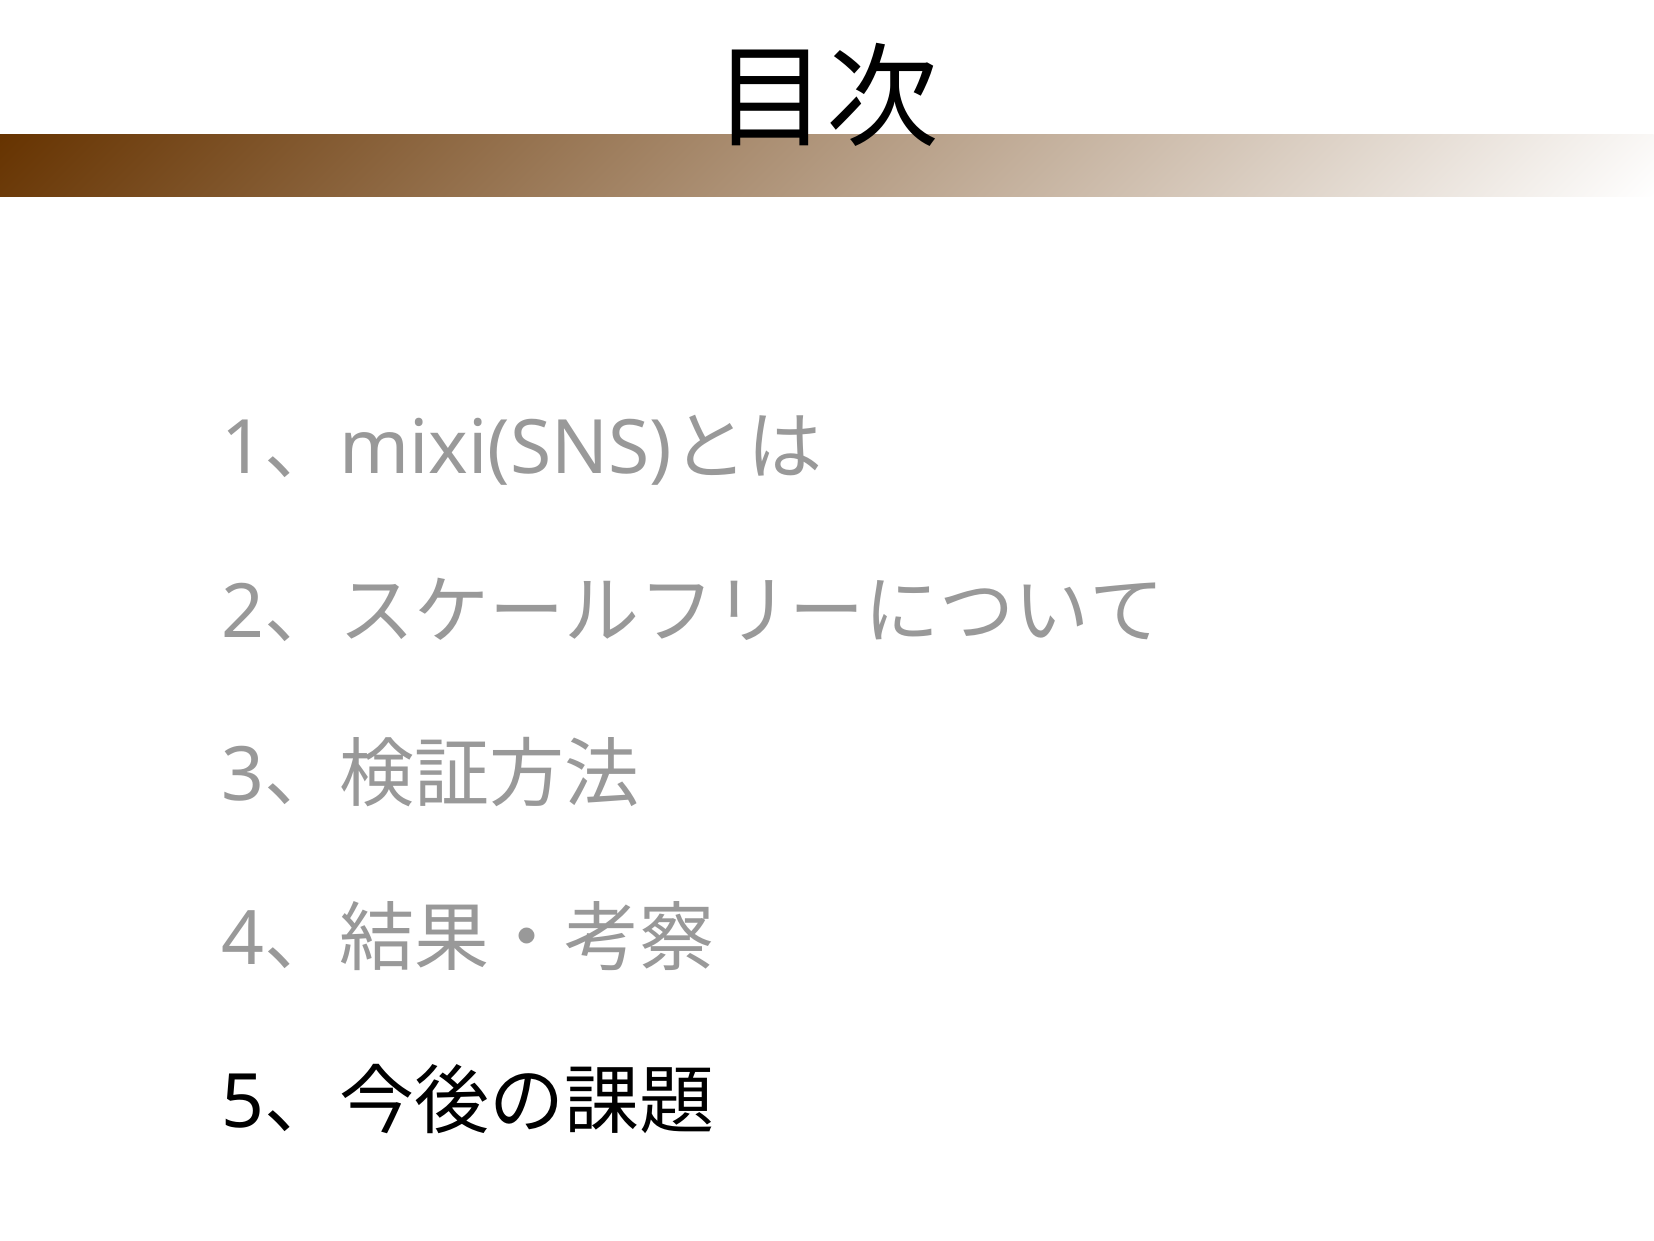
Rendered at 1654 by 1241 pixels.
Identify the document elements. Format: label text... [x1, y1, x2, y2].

text_box 目次 [88, 0, 1565, 148]
text_box 1、mixi(SNS)とは 2、スケールフリーについて 3、検証方法 4、結果・考察 5、今後の課題 [206, 324, 1447, 906]
text_box [0, 134, 1654, 197]
